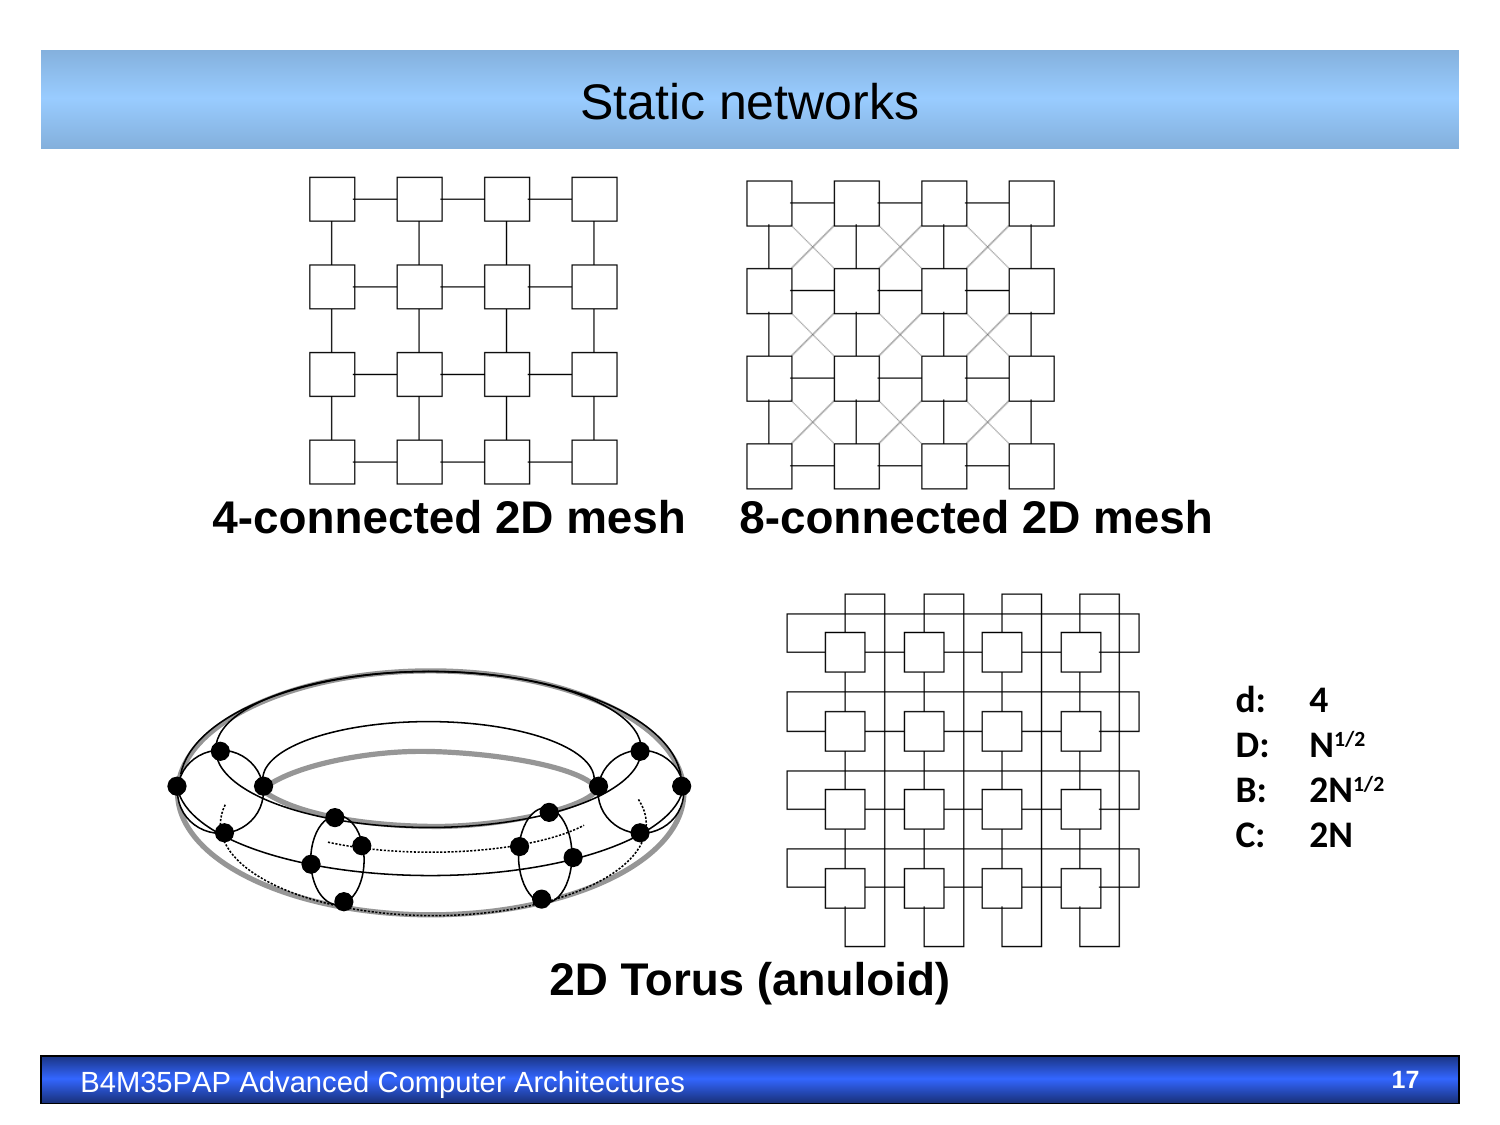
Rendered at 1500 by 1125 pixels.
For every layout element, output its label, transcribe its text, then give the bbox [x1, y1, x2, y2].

text_box [302, 864, 363, 911]
text_box [529, 803, 558, 817]
text_box [510, 813, 582, 868]
text_box d: 4 D: N1/2 B: 2N1/2 C: 2N [1145, 667, 1431, 923]
text_box [519, 858, 582, 904]
text_box [326, 808, 351, 821]
text_box 4-connected 2D mesh 8-connected 2D mesh [64, 480, 1285, 551]
text_box [217, 742, 273, 797]
chart [778, 585, 1146, 951]
text_box [168, 744, 263, 842]
text_box [303, 819, 371, 871]
text_box 2D Torus (anuloid) [534, 942, 966, 1013]
chart [302, 172, 1061, 480]
text_box [598, 742, 691, 842]
text_box [535, 902, 551, 908]
title Static networks [41, 50, 1459, 149]
text_box [589, 742, 640, 795]
